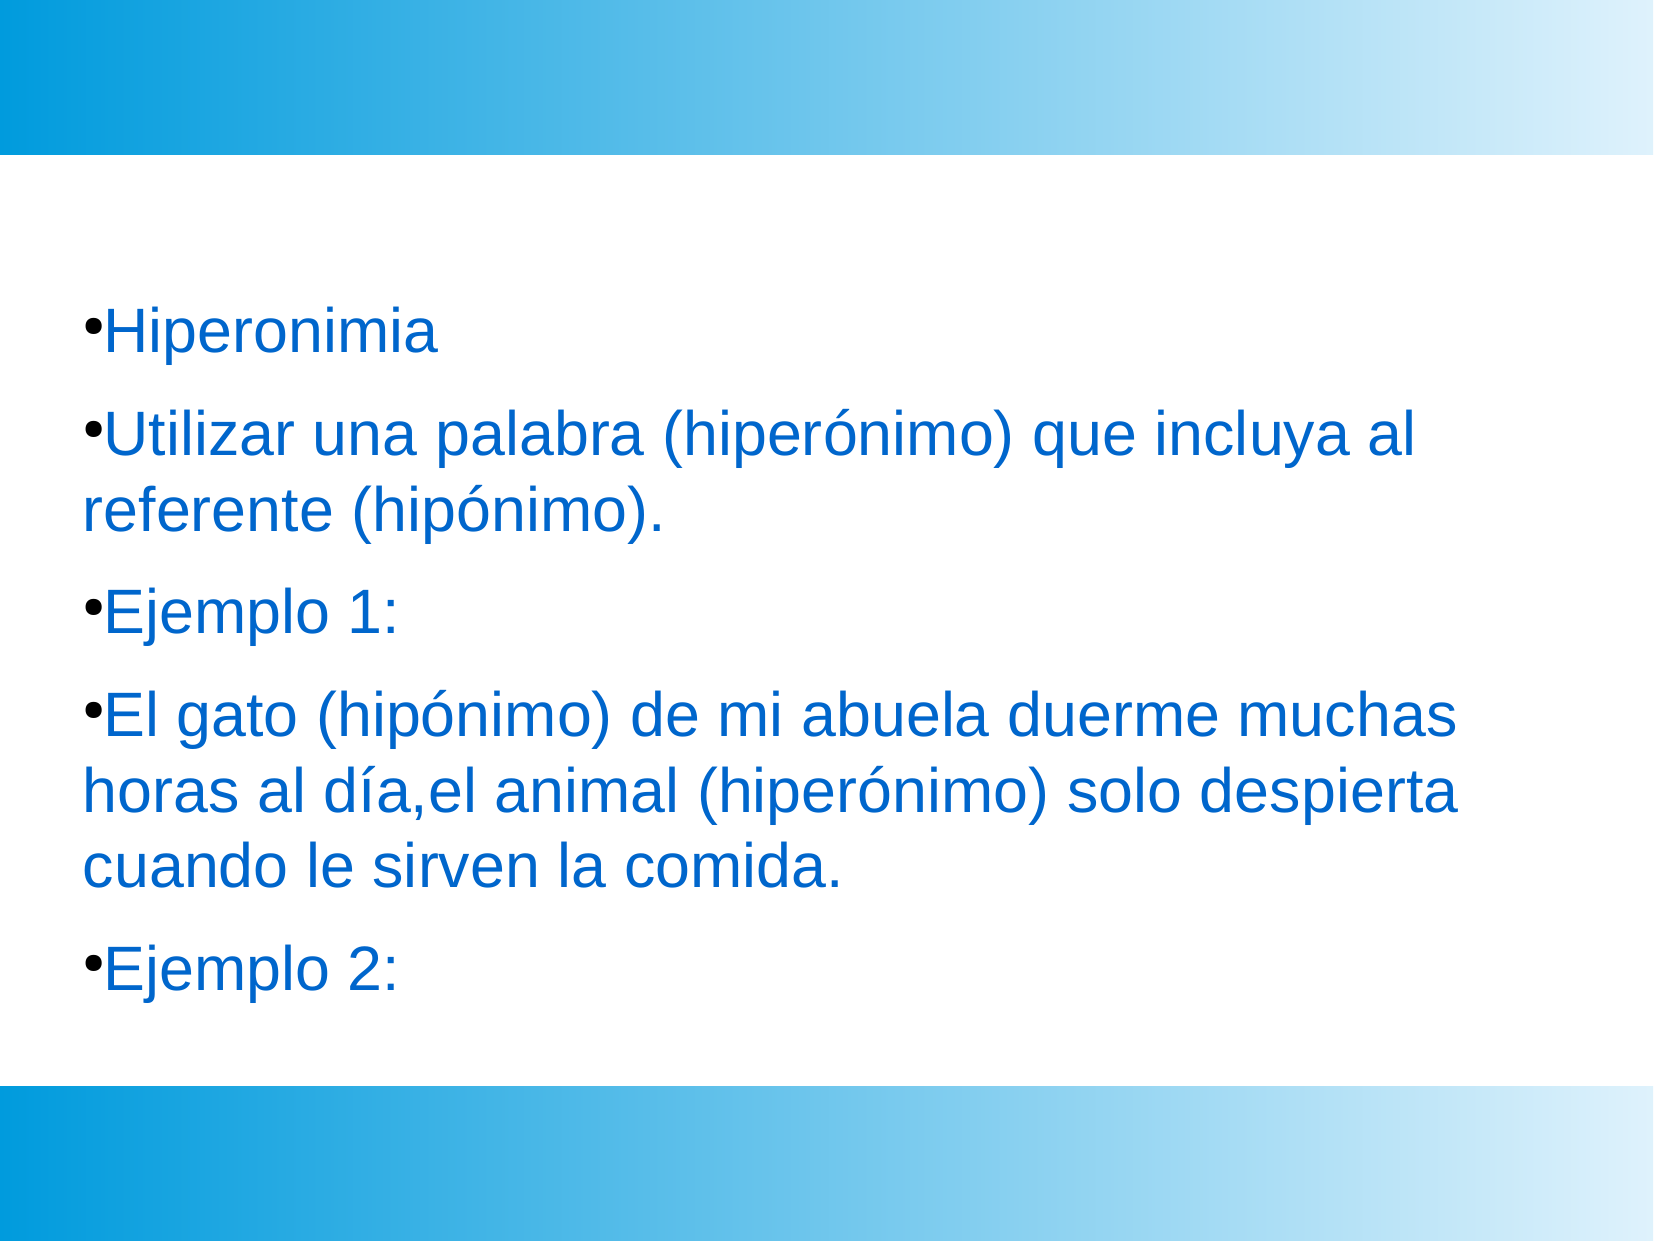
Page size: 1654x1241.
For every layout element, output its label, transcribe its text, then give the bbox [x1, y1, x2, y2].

list Hiperonimia Utilizar una palabra (hiperónimo) que incluya al referente (hipónimo). Ejemplo 1: El gato (hipónimo) de mi abuela duerme muchas horas al día,el animal (hiperónimo) solo despierta cuando le sirven la comida. Ejemplo 2: [82, 290, 1571, 1010]
